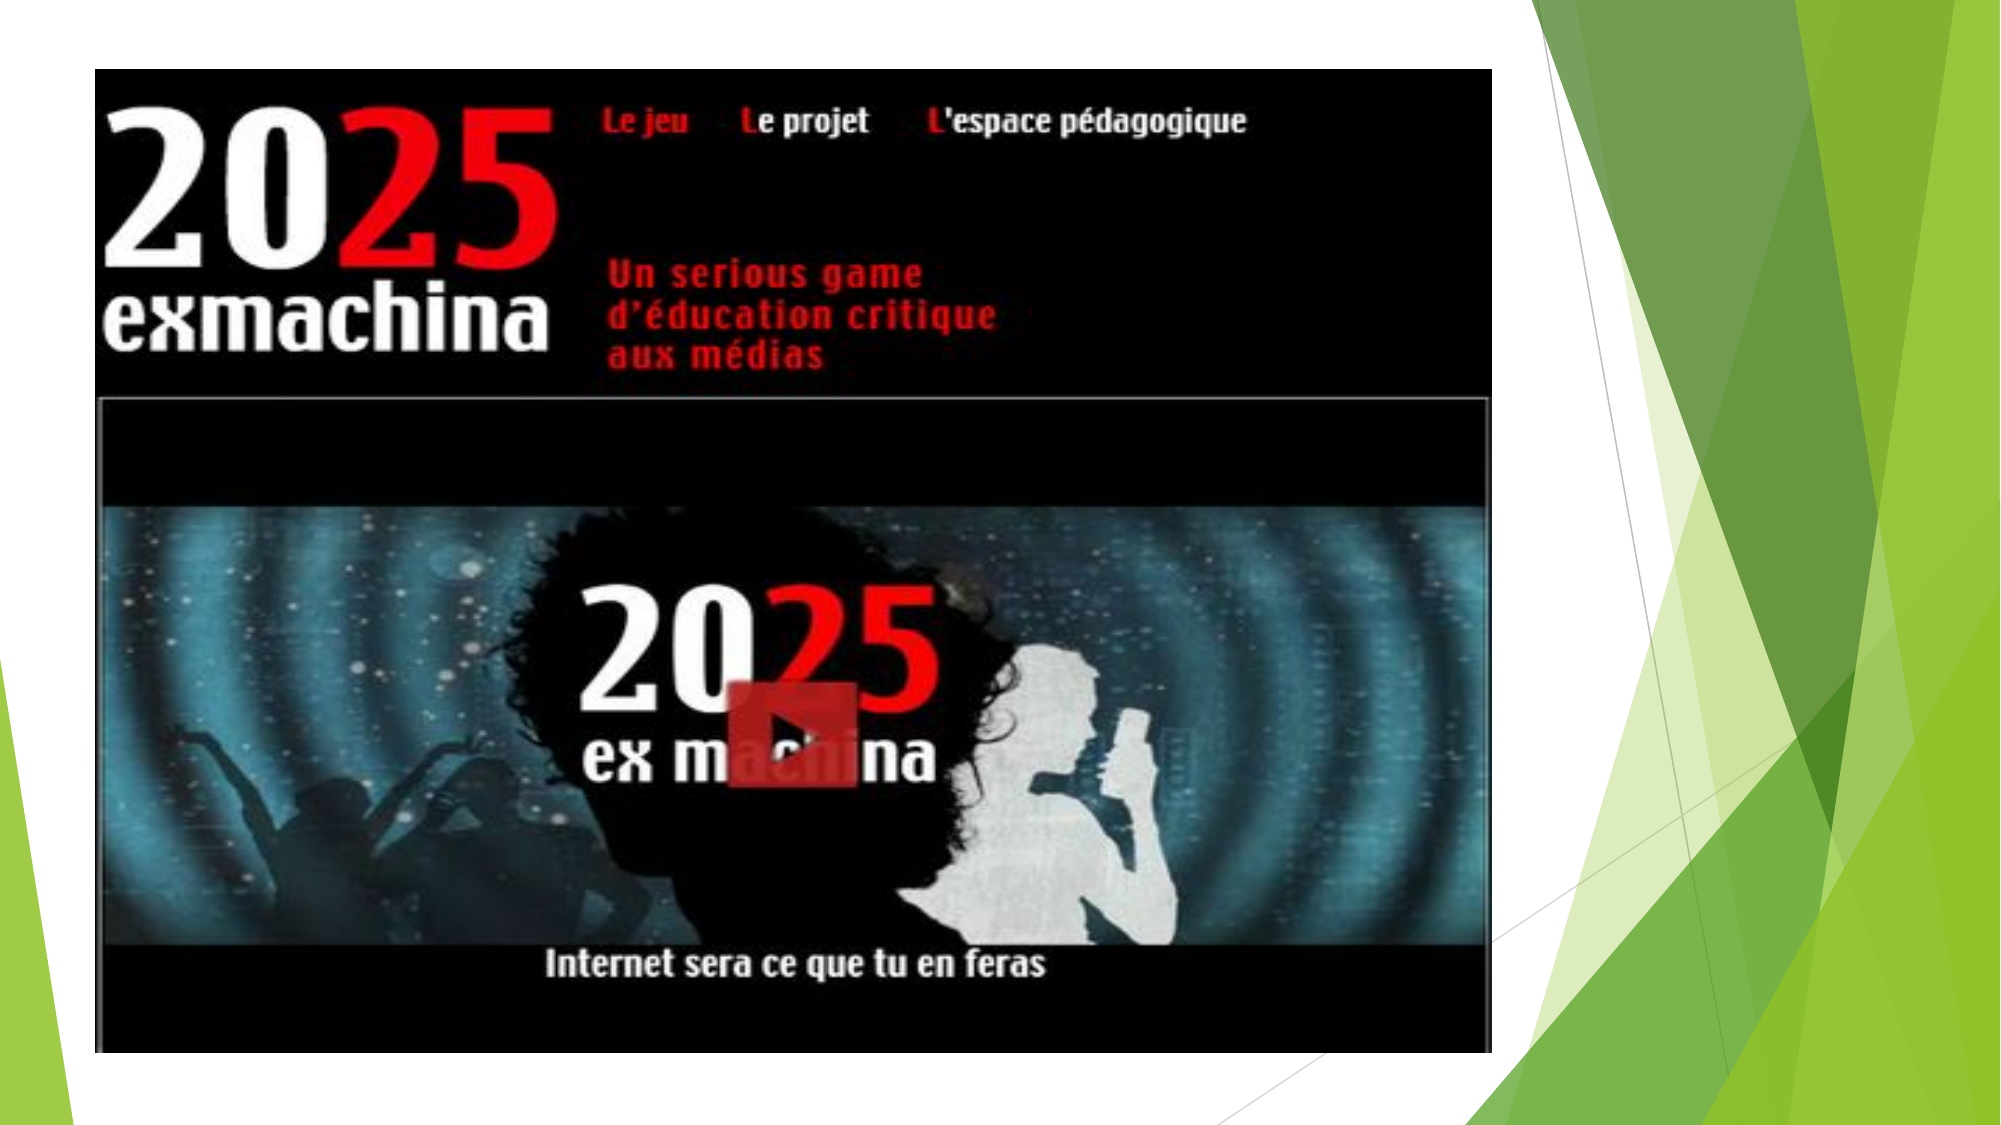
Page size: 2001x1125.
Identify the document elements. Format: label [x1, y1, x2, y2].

picture [95, 69, 1492, 1053]
